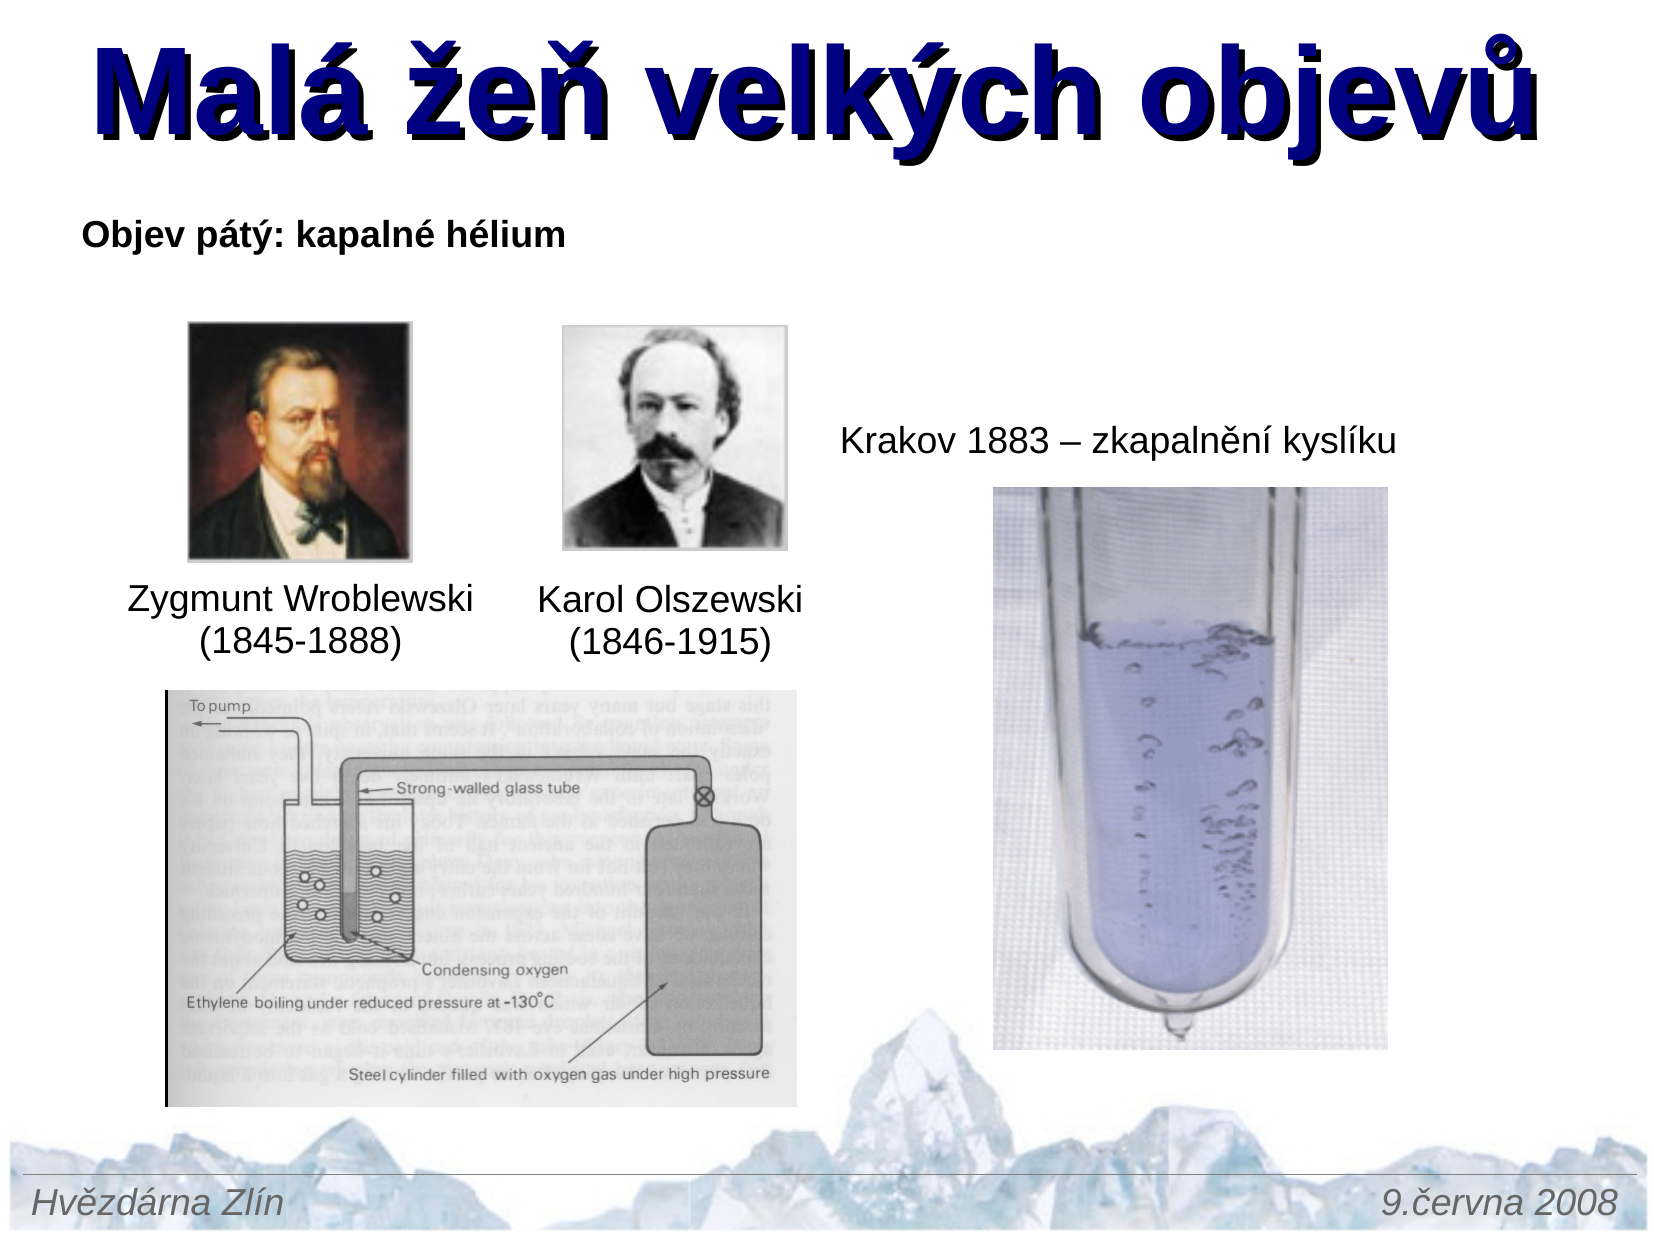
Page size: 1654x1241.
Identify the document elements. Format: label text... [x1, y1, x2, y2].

text_box Malá žeň velkých objevů [75, 13, 1558, 169]
picture [0, 487, 1654, 1241]
picture [562, 325, 788, 551]
text_box Krakov 1883 – zkapalnění kyslíku [825, 412, 1413, 470]
text_box Karol Olszewski (1846-1915) [522, 571, 818, 671]
text_box Objev pátý: kapalné hélium [66, 205, 582, 263]
text_box Zygmunt Wroblewski (1845-1888) [112, 570, 490, 670]
picture [187, 321, 413, 563]
text_box Hvězdárna Zlín 9.června 2008 [16, 1174, 1633, 1232]
